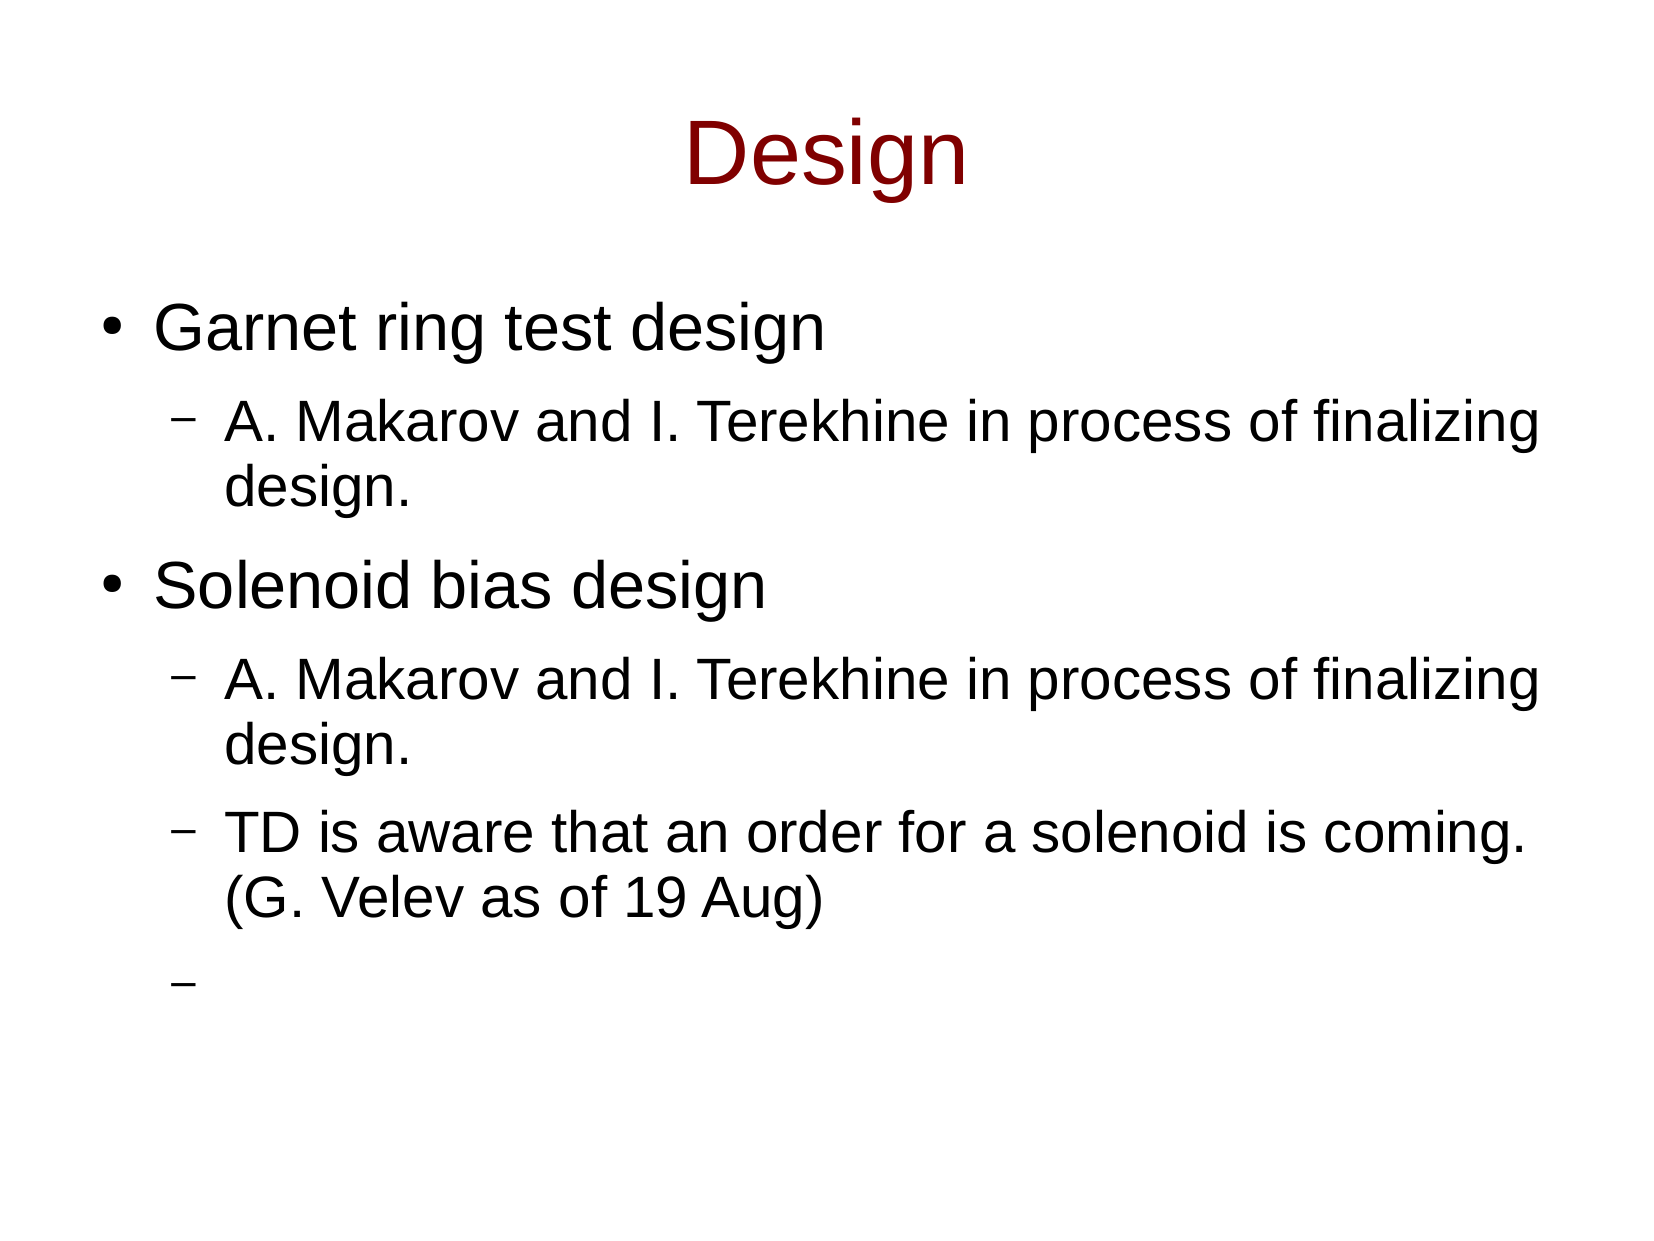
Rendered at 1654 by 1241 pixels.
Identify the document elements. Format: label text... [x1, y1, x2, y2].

title Design [82, 49, 1571, 257]
list Garnet ring test design A. Makarov and I. Terekhine in process of finalizing design. Solenoid bias design A. Makarov and I. Terekhine in process of finalizing design. TD is aware that an order for a solenoid is coming. (G. Velev as of 19 Aug) [82, 290, 1571, 1010]
